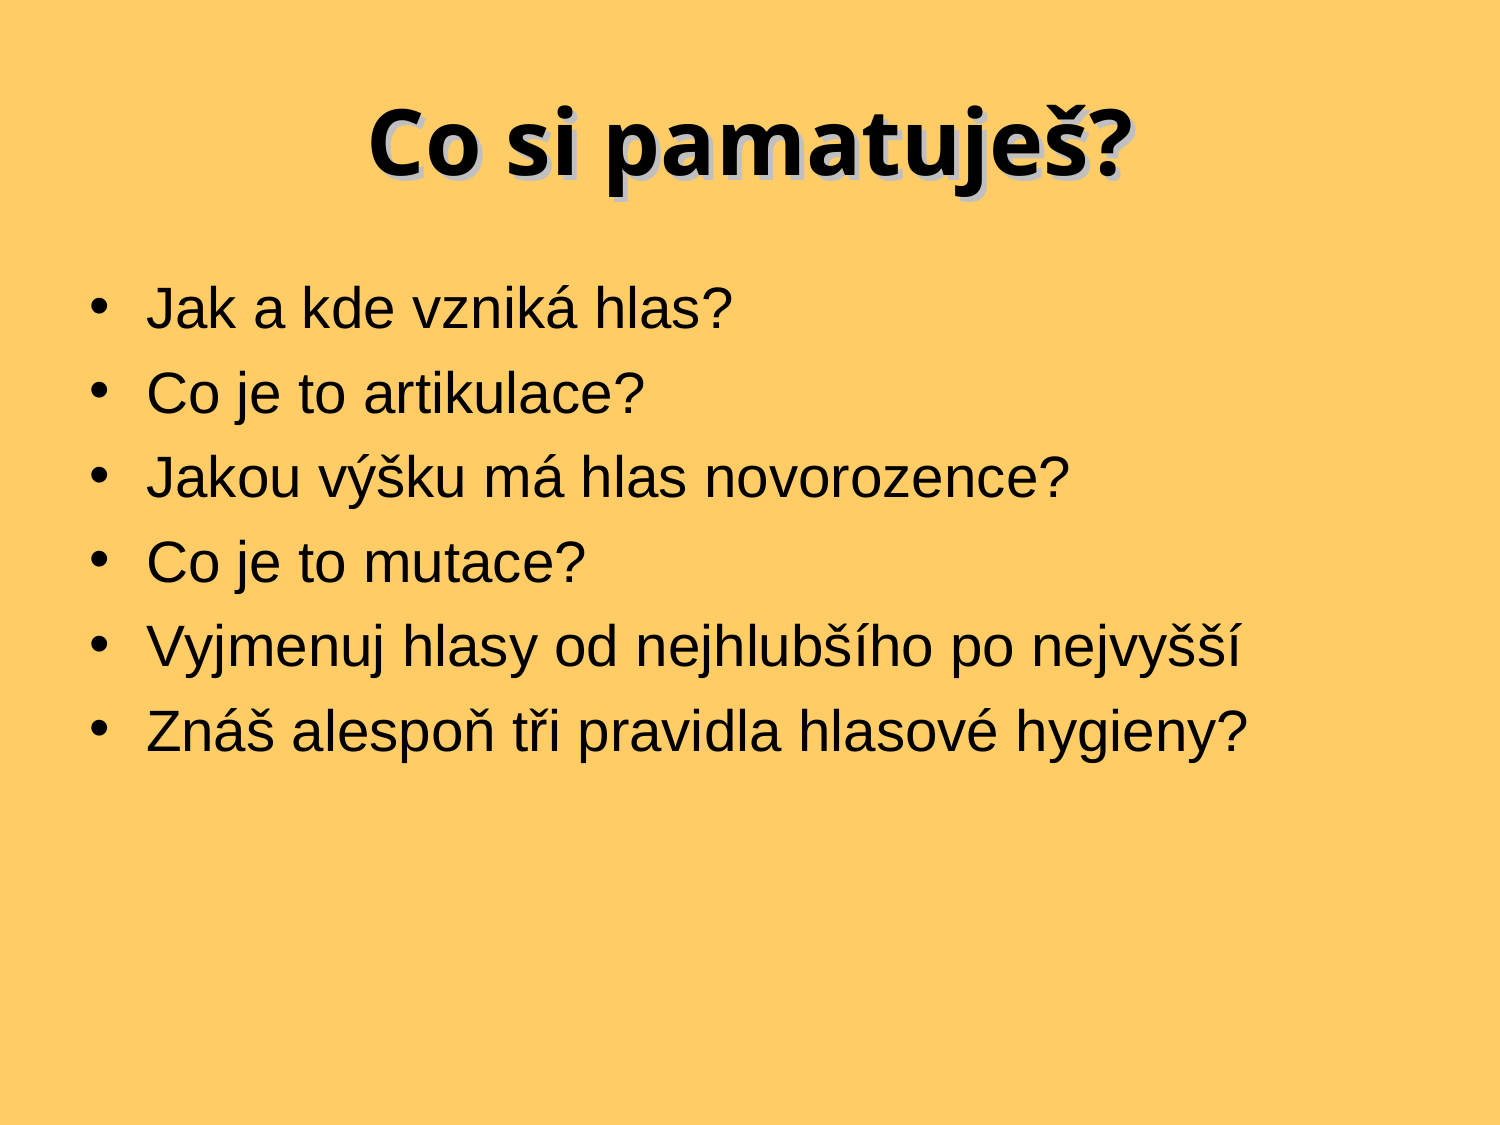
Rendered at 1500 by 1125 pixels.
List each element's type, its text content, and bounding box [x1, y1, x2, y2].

list Jak a kde vzniká hlas? Co je to artikulace? Jakou výšku má hlas novorozence? Co je to mutace? Vyjmenuj hlasy od nejhlubšího po nejvyšší Znáš alespoň tři pravidla hlasové hygieny? [75, 262, 1426, 1024]
title Co si pamatuješ? [75, 45, 1426, 233]
